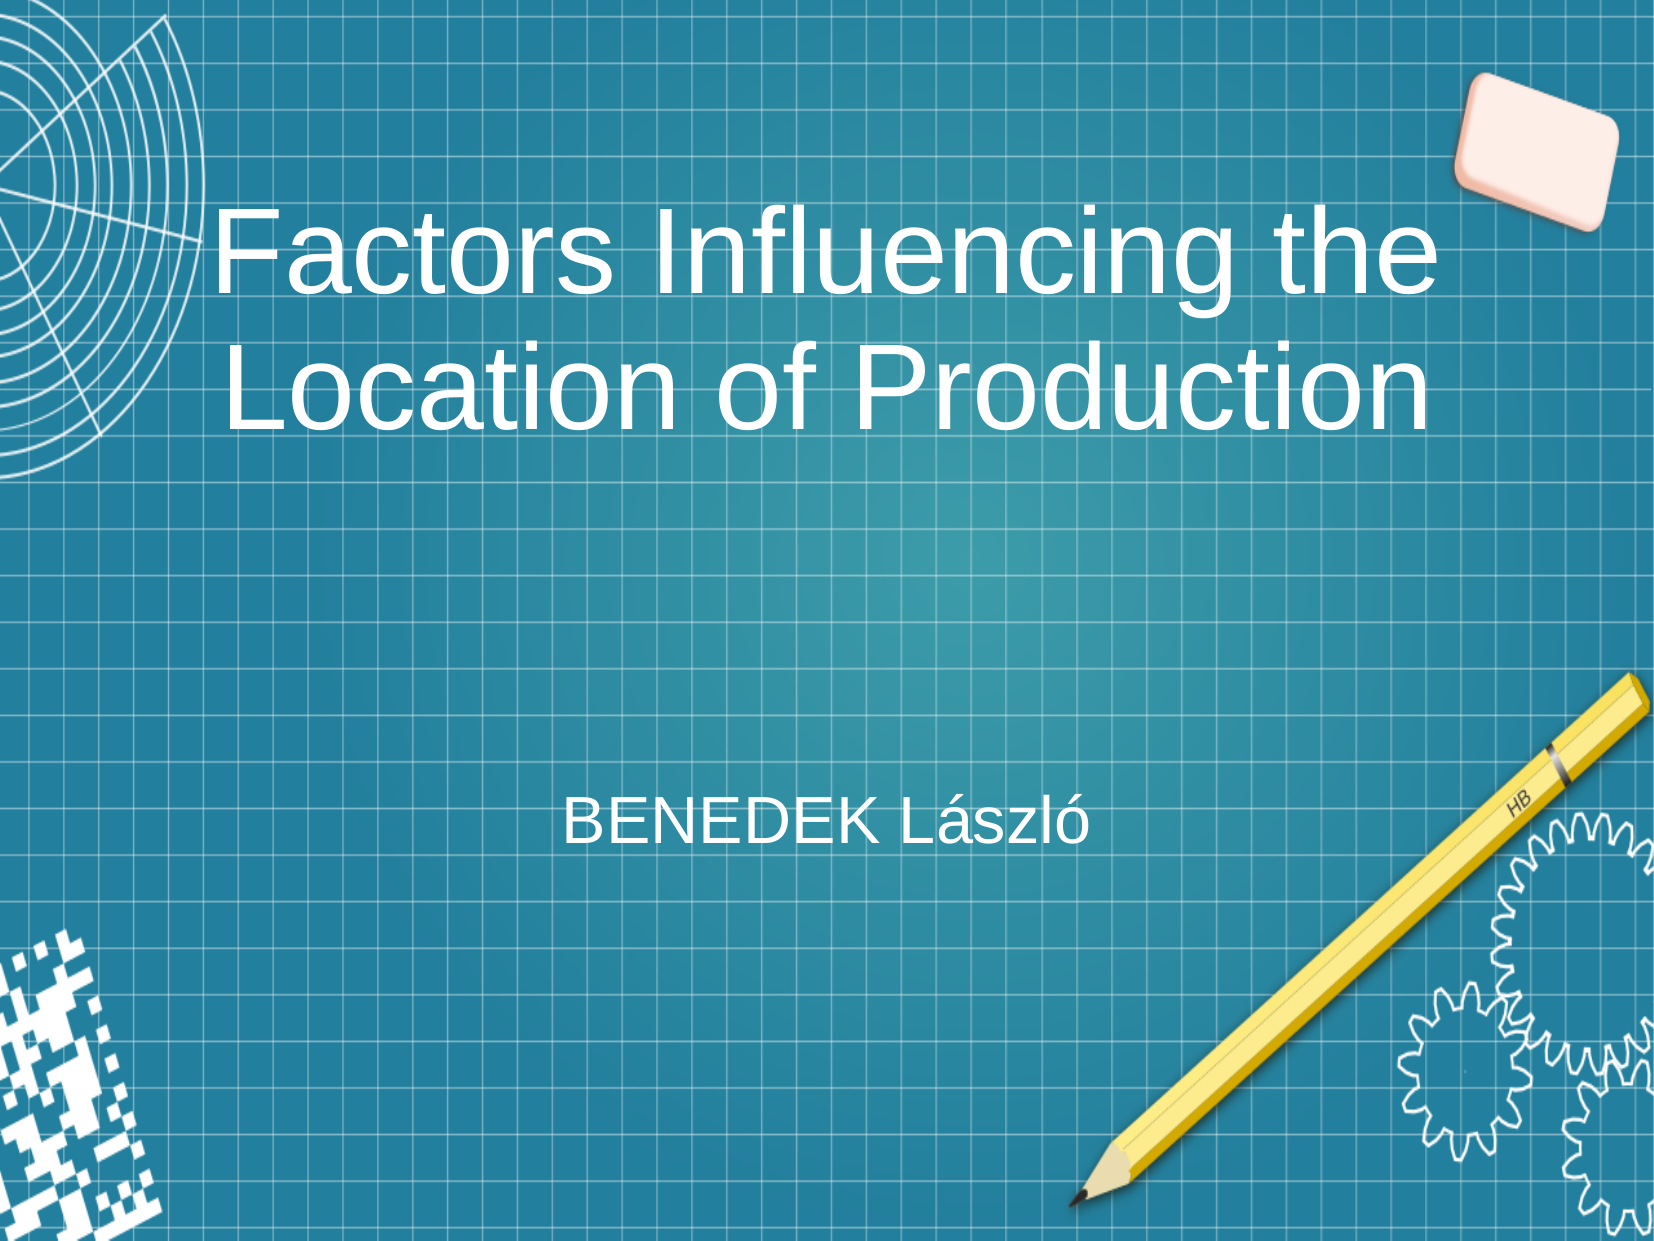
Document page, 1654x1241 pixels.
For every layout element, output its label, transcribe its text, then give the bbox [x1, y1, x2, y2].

subtitle BENEDEK László [82, 519, 1571, 1123]
title Factors Influencing the Location of Production [82, 177, 1571, 461]
picture [0, 0, 1654, 1241]
